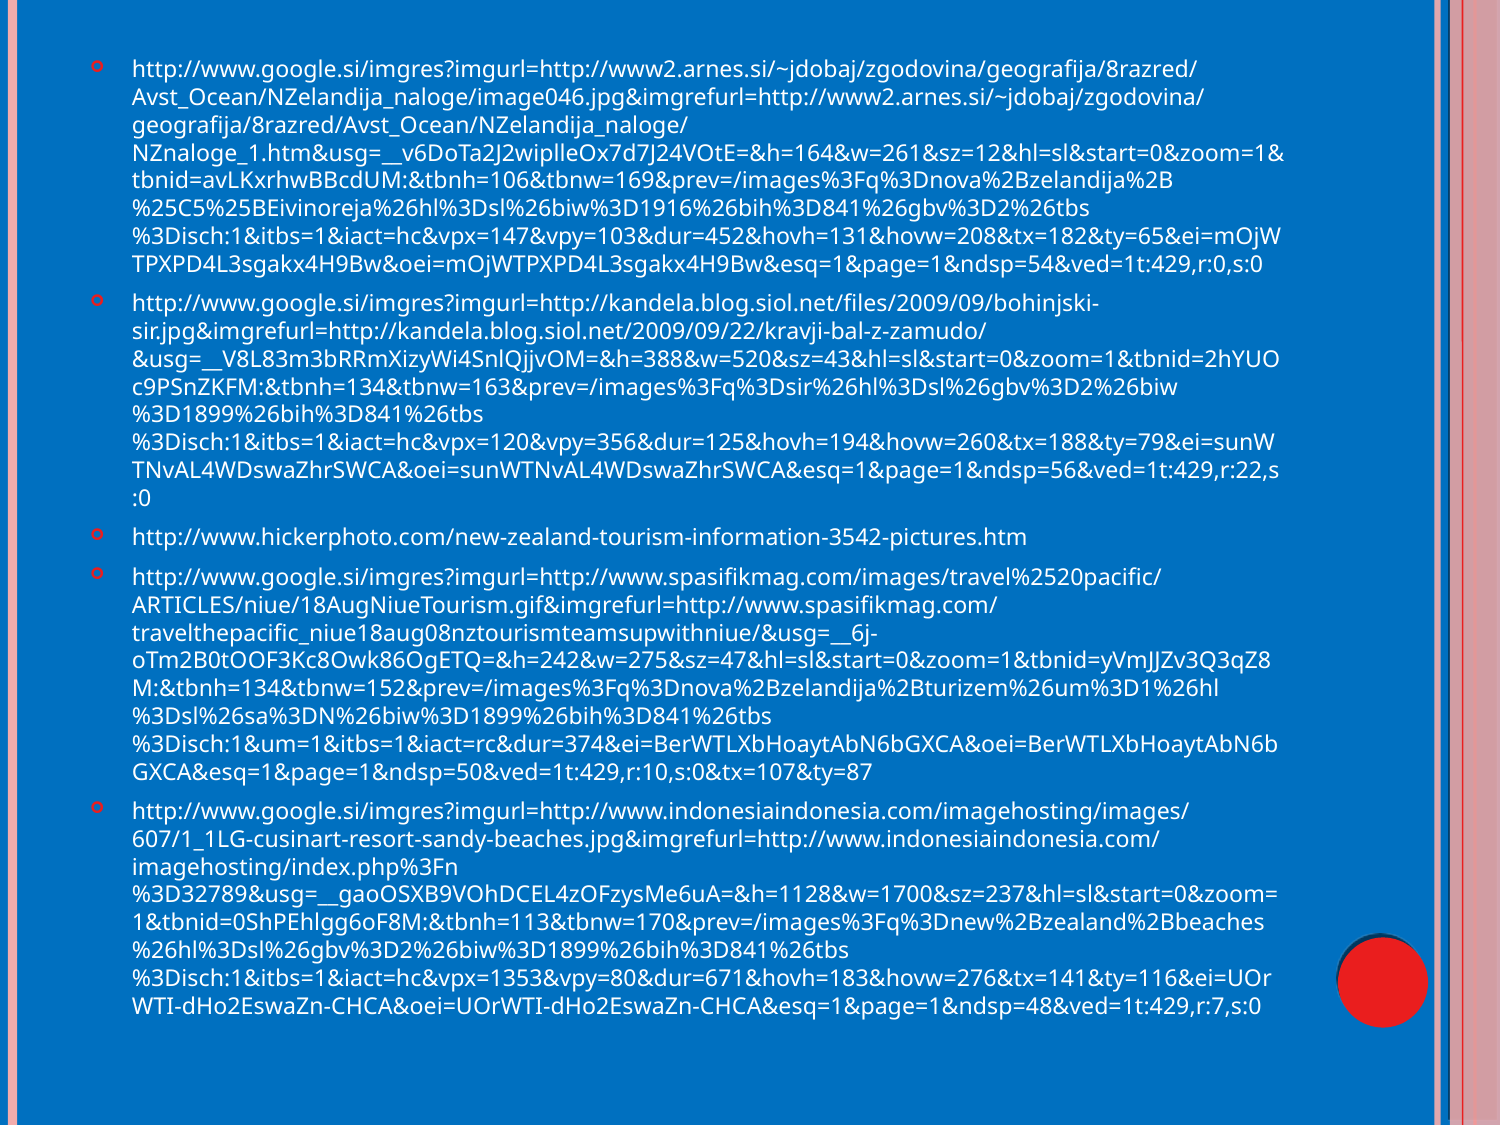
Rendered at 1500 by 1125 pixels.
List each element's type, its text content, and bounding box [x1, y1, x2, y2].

list http://www.google.si/imgres?imgurl=http://www2.arnes.si/~jdobaj/zgodovina/geografija/8razred/Avst_Ocean/NZelandija_naloge/image046.jpg&imgrefurl=http://www2.arnes.si/~jdobaj/zgodovina/geografija/8razred/Avst_Ocean/NZelandija_naloge/NZnaloge_1.htm&usg=__v6DoTa2J2wiplleOx7d7J24VOtE=&h=164&w=261&sz=12&hl=sl&start=0&zoom=1&tbnid=avLKxrhwBBcdUM:&tbnh=106&tbnw=169&prev=/images%3Fq%3Dnova%2Bzelandija%2B%25C5%25BEivinoreja%26hl%3Dsl%26biw%3D1916%26bih%3D841%26gbv%3D2%26tbs%3Disch:1&itbs=1&iact=hc&vpx=147&vpy=103&dur=452&hovh=131&hovw=208&tx=182&ty=65&ei=mOjWTPXPD4L3sgakx4H9Bw&oei=mOjWTPXPD4L3sgakx4H9Bw&esq=1&page=1&ndsp=54&ved=1t:429,r:0,s:0 http://www.google.si/imgres?imgurl=http://kandela.blog.siol.net/files/2009/09/bohinjski-sir.jpg&imgrefurl=http://kandela.blog.siol.net/2009/09/22/kravji-bal-z-zamudo/&usg=__V8L83m3bRRmXizyWi4SnlQjjvOM=&h=388&w=520&sz=43&hl=sl&start=0&zoom=1&tbnid=2hYUOc9PSnZKFM:&tbnh=134&tbnw=163&prev=/images%3Fq%3Dsir%26hl%3Dsl%26gbv%3D2%26biw%3D1899%26bih%3D841%26tbs%3Disch:1&itbs=1&iact=hc&vpx=120&vpy=356&dur=125&hovh=194&hovw=260&tx=188&ty=79&ei=sunWTNvAL4WDswaZhrSWCA&oei=sunWTNvAL4WDswaZhrSWCA&esq=1&page=1&ndsp=56&ved=1t:429,r:22,s:0 http://www.hickerphoto.com/new-zealand-tourism-information-3542-pictures.htm http://www.google.si/imgres?imgurl=http://www.spasifikmag.com/images/travel%2520pacific/ARTICLES/niue/18AugNiueTourism.gif&imgrefurl=http://www.spasifikmag.com/travelthepacific_niue18aug08nztourismteamsupwithniue/&usg=__6j-oTm2B0tOOF3Kc8Owk86OgETQ=&h=242&w=275&sz=47&hl=sl&start=0&zoom=1&tbnid=yVmJJZv3Q3qZ8M:&tbnh=134&tbnw=152&prev=/images%3Fq%3Dnova%2Bzelandija%2Bturizem%26um%3D1%26hl%3Dsl%26sa%3DN%26biw%3D1899%26bih%3D841%26tbs%3Disch:1&um=1&itbs=1&iact=rc&dur=374&ei=BerWTLXbHoaytAbN6bGXCA&oei=BerWTLXbHoaytAbN6bGXCA&esq=1&page=1&ndsp=50&ved=1t:429,r:10,s:0&tx=107&ty=87 http://www.google.si/imgres?imgurl=http://www.indonesiaindonesia.com/imagehosting/images/607/1_1LG-cusinart-resort-sandy-beaches.jpg&imgrefurl=http://www.indonesiaindonesia.com/imagehosting/index.php%3Fn%3D32789&usg=__gaoOSXB9VOhDCEL4zOFzysMe6uA=&h=1128&w=1700&sz=237&hl=sl&start=0&zoom=1&tbnid=0ShPEhlgg6oF8M:&tbnh=113&tbnw=170&prev=/images%3Fq%3Dnew%2Bzealand%2Bbeaches%26hl%3Dsl%26gbv%3D2%26biw%3D1899%26bih%3D841%26tbs%3Disch:1&itbs=1&iact=hc&vpx=1353&vpy=80&dur=671&hovh=183&hovw=276&tx=141&ty=116&ei=UOrWTI-dHo2EswaZn-CHCA&oei=UOrWTI-dHo2EswaZn-CHCA&esq=1&page=1&ndsp=48&ved=1t:429,r:7,s:0 [75, 46, 1300, 1062]
